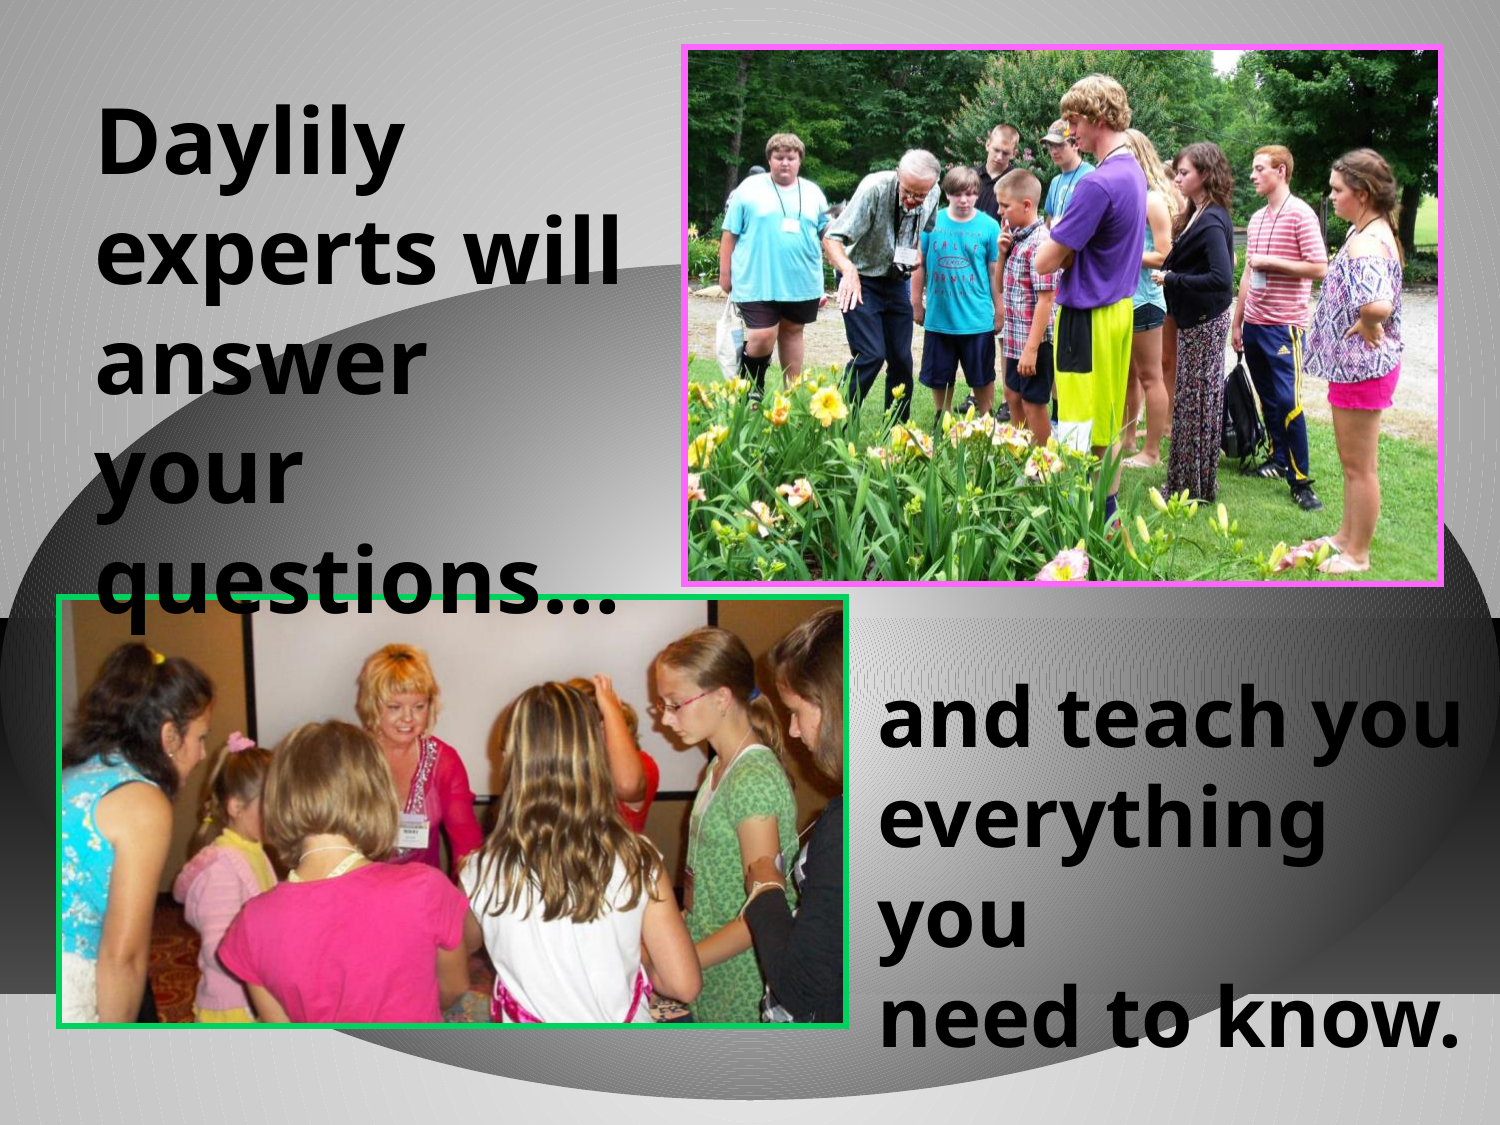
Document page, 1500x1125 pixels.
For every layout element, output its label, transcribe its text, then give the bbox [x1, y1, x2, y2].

picture [502, 600, 524, 604]
picture [233, 600, 258, 604]
picture [687, 50, 1438, 581]
text_box and teach you everything you need to know. [862, 657, 1500, 976]
picture [272, 600, 294, 604]
text_box Daylily experts will answer your questions… [79, 75, 642, 535]
picture [62, 600, 843, 1024]
